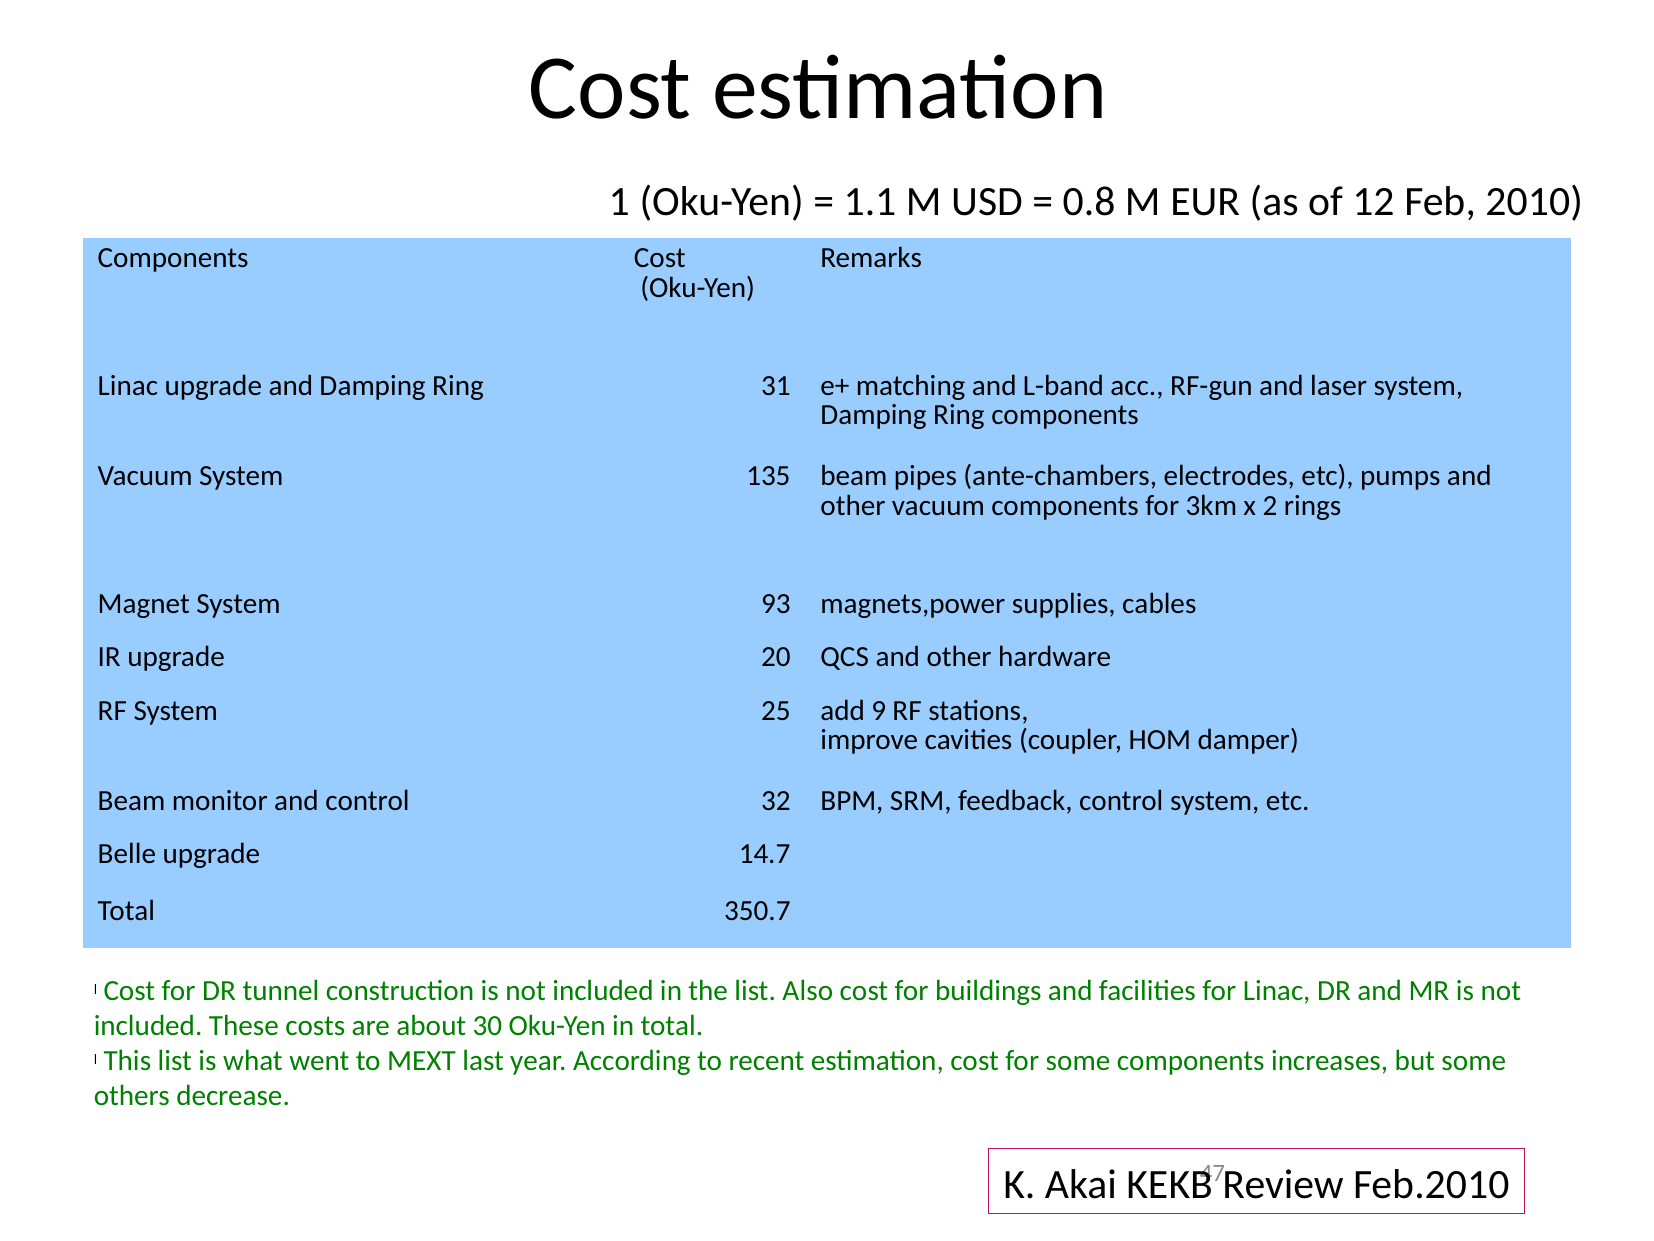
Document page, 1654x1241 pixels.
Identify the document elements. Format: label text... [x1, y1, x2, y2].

table_cell Linac upgrade and Damping Ring [83, 366, 619, 456]
table_cell [806, 834, 1571, 891]
table_cell 31 [619, 366, 806, 456]
table_cell [806, 891, 1571, 948]
table_cell 135 [619, 456, 806, 584]
table_cell 93 [619, 584, 806, 637]
table_cell IR upgrade [83, 637, 619, 690]
table_header Cost (Oku-Yen) [619, 238, 806, 366]
table_cell 350.7 [619, 891, 806, 948]
table_cell Magnet System [83, 584, 619, 637]
table_cell add 9 RF stations, improve cavities (coupler, HOM damper) [806, 690, 1571, 781]
table_cell 20 [619, 637, 806, 690]
table_cell beam pipes (ante-chambers, electrodes, etc), pumps and other vacuum components for 3km x 2 rings [806, 456, 1571, 584]
table_cell QCS and other hardware [806, 637, 1571, 690]
table_cell Total [83, 891, 619, 948]
table_cell Vacuum System [83, 456, 619, 584]
table_cell BPM, SRM, feedback, control system, etc. [806, 781, 1571, 834]
table_cell 14.7 [619, 834, 806, 891]
title Cost estimation [82, 19, 1555, 166]
table_header Components [83, 238, 619, 366]
text_box 1 (Oku-Yen) = 1.1 M USD = 0.8 M EUR (as of 12 Feb, 2010) [594, 165, 1599, 231]
text_box K. Akai KEKB Review Feb.2010 [988, 1148, 1525, 1214]
table_cell Beam monitor and control [83, 781, 619, 834]
table_cell e+ matching and L-band acc., RF-gun and laser system, Damping Ring components [806, 366, 1571, 456]
table_cell 25 [619, 690, 806, 781]
table_cell Belle upgrade [83, 834, 619, 891]
table_cell 32 [619, 781, 806, 834]
text_box Cost for DR tunnel construction is not included in the list. Also cost for buildings and facilities for Linac, DR and MR is not included. These costs are about 30 Oku-Yen in total. This list is what went to MEXT last year. According to recent estimation, cost for some components increases, but some others decrease. [79, 964, 1571, 1119]
table_cell magnets,power supplies, cables [806, 584, 1571, 637]
table_cell RF System [83, 690, 619, 781]
table_header Remarks [806, 238, 1571, 366]
